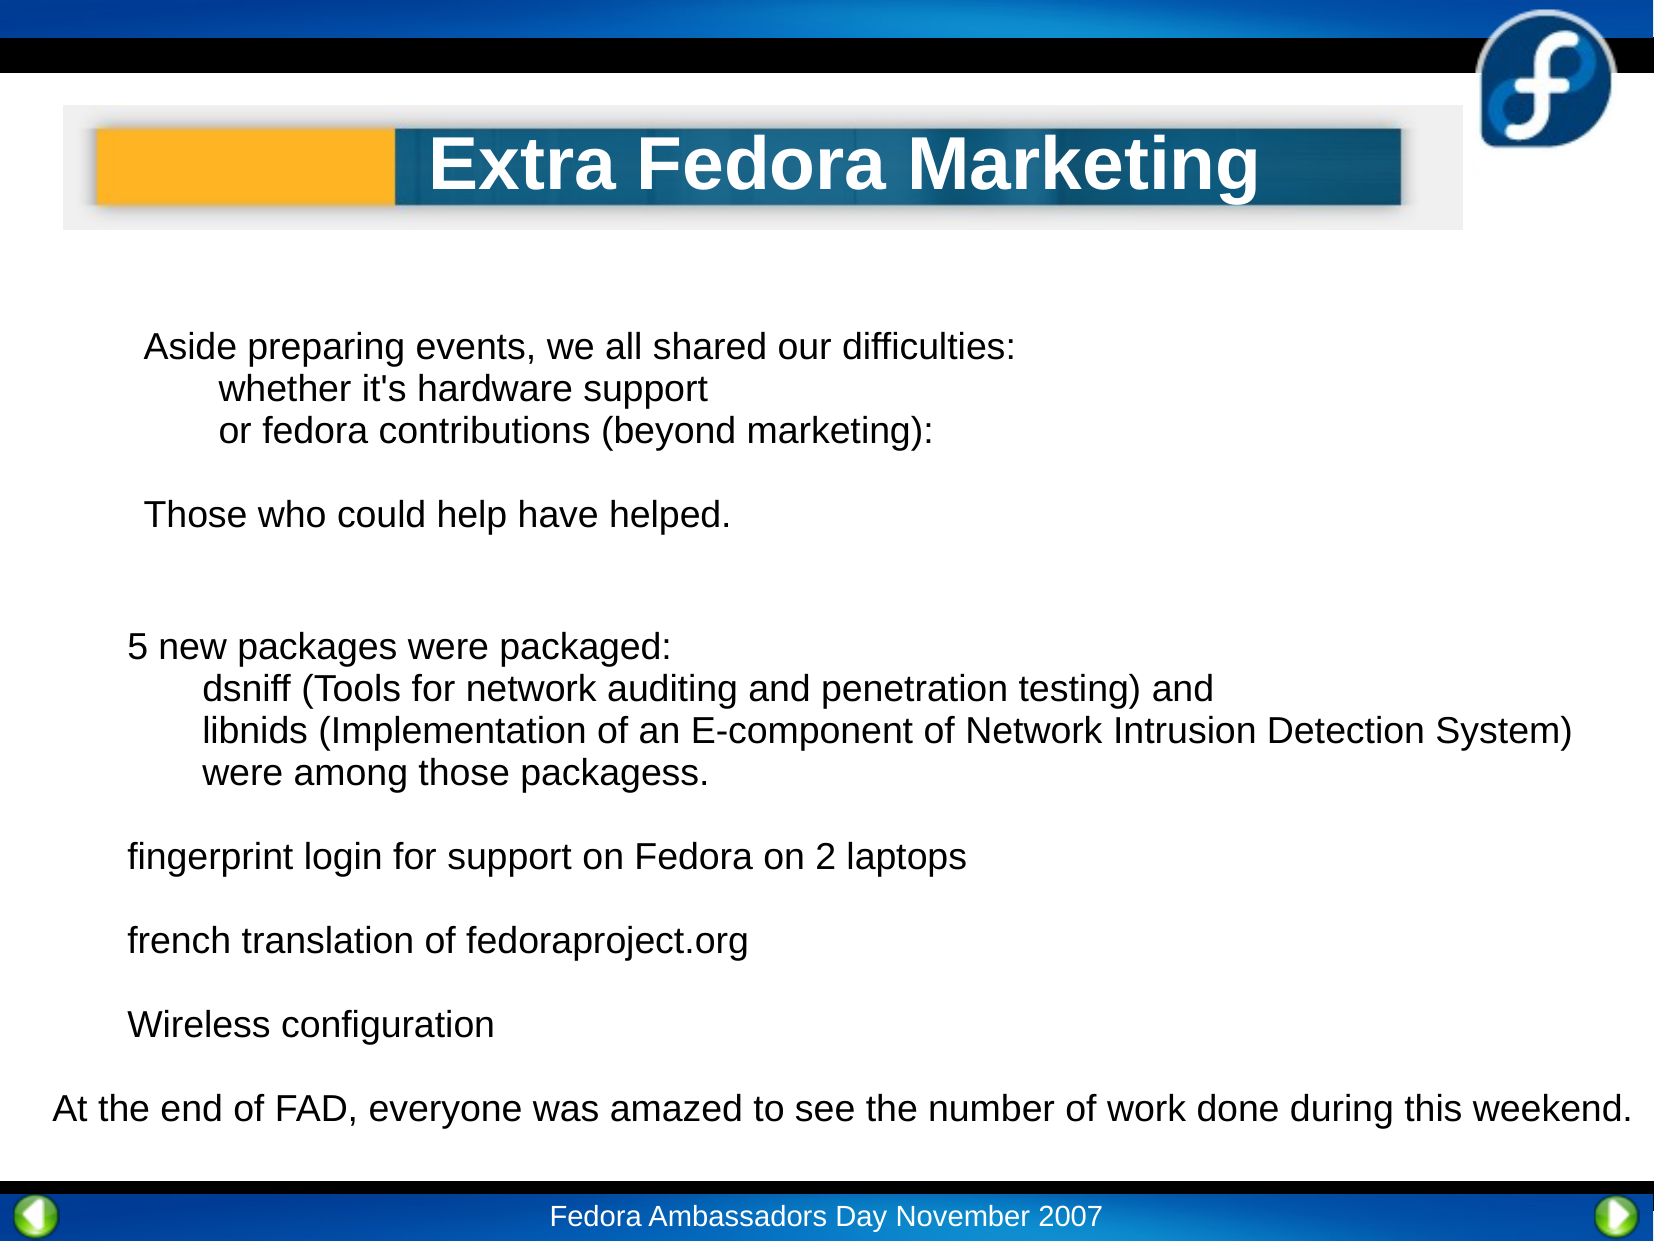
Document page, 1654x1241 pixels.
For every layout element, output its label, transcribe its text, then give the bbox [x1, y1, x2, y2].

text_box Aside preparing events, we all shared our difficulties: whether it's hardware support or fedora contributions (beyond marketing): Those who could help have helped. [128, 317, 1033, 543]
picture [1058, 1208, 1066, 1220]
picture [0, 1194, 1654, 1241]
picture [1008, 1212, 1016, 1217]
text_box Extra Fedora Marketing 5 new packages were packaged: dsniff (Tools for network auditing and penetration testing) and libnids (Implementation of an E-component of Network Intrusion Detection System) were among those packagess. fingerprint login for support on Fedora on 2 laptops french translation of fedoraproject.org Wireless configuration At the end of FAD, everyone was amazed to see the number of work done during this weekend. [37, 114, 1653, 1138]
picture [0, 0, 1654, 114]
picture [1074, 1208, 1082, 1223]
